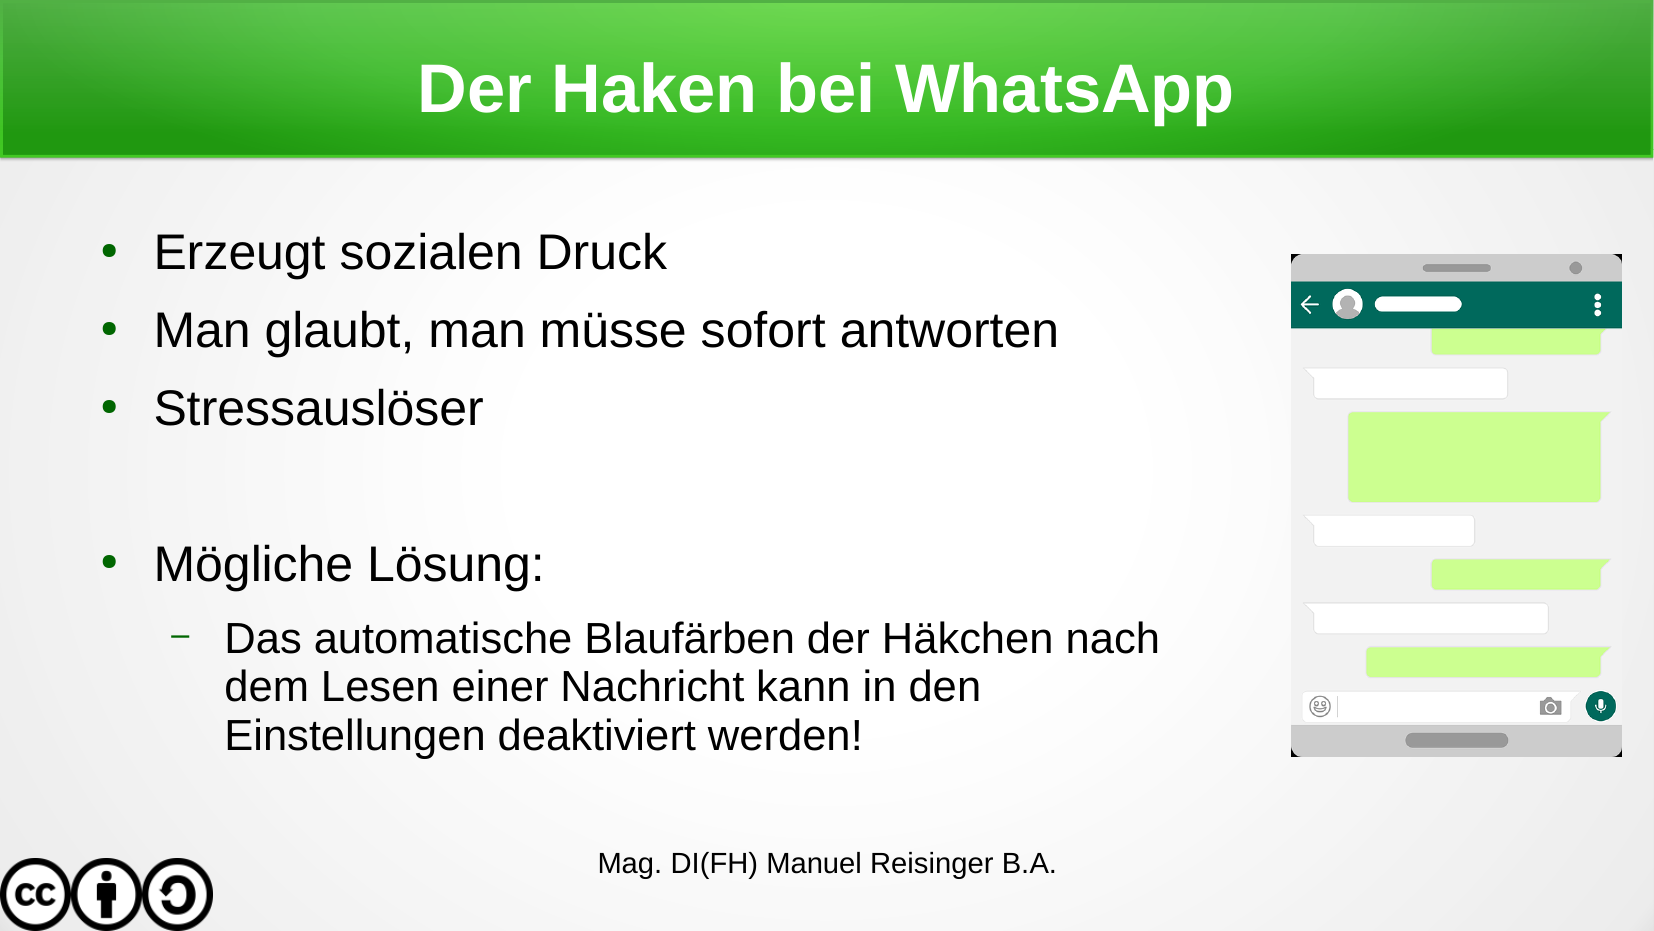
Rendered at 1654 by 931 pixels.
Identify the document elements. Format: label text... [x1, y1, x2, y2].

list Erzeugt sozialen Druck Man glaubt, man müsse sofort antworten Stressauslöser Mögliche Lösung: Das automatische Blaufärben der Häkchen nach dem Lesen einer Nachricht kann in den Einstellungen deaktiviert werden! [82, 224, 1212, 764]
title Der Haken bei WhatsApp [82, 35, 1571, 142]
picture [1291, 254, 1622, 757]
picture [0, 858, 213, 931]
